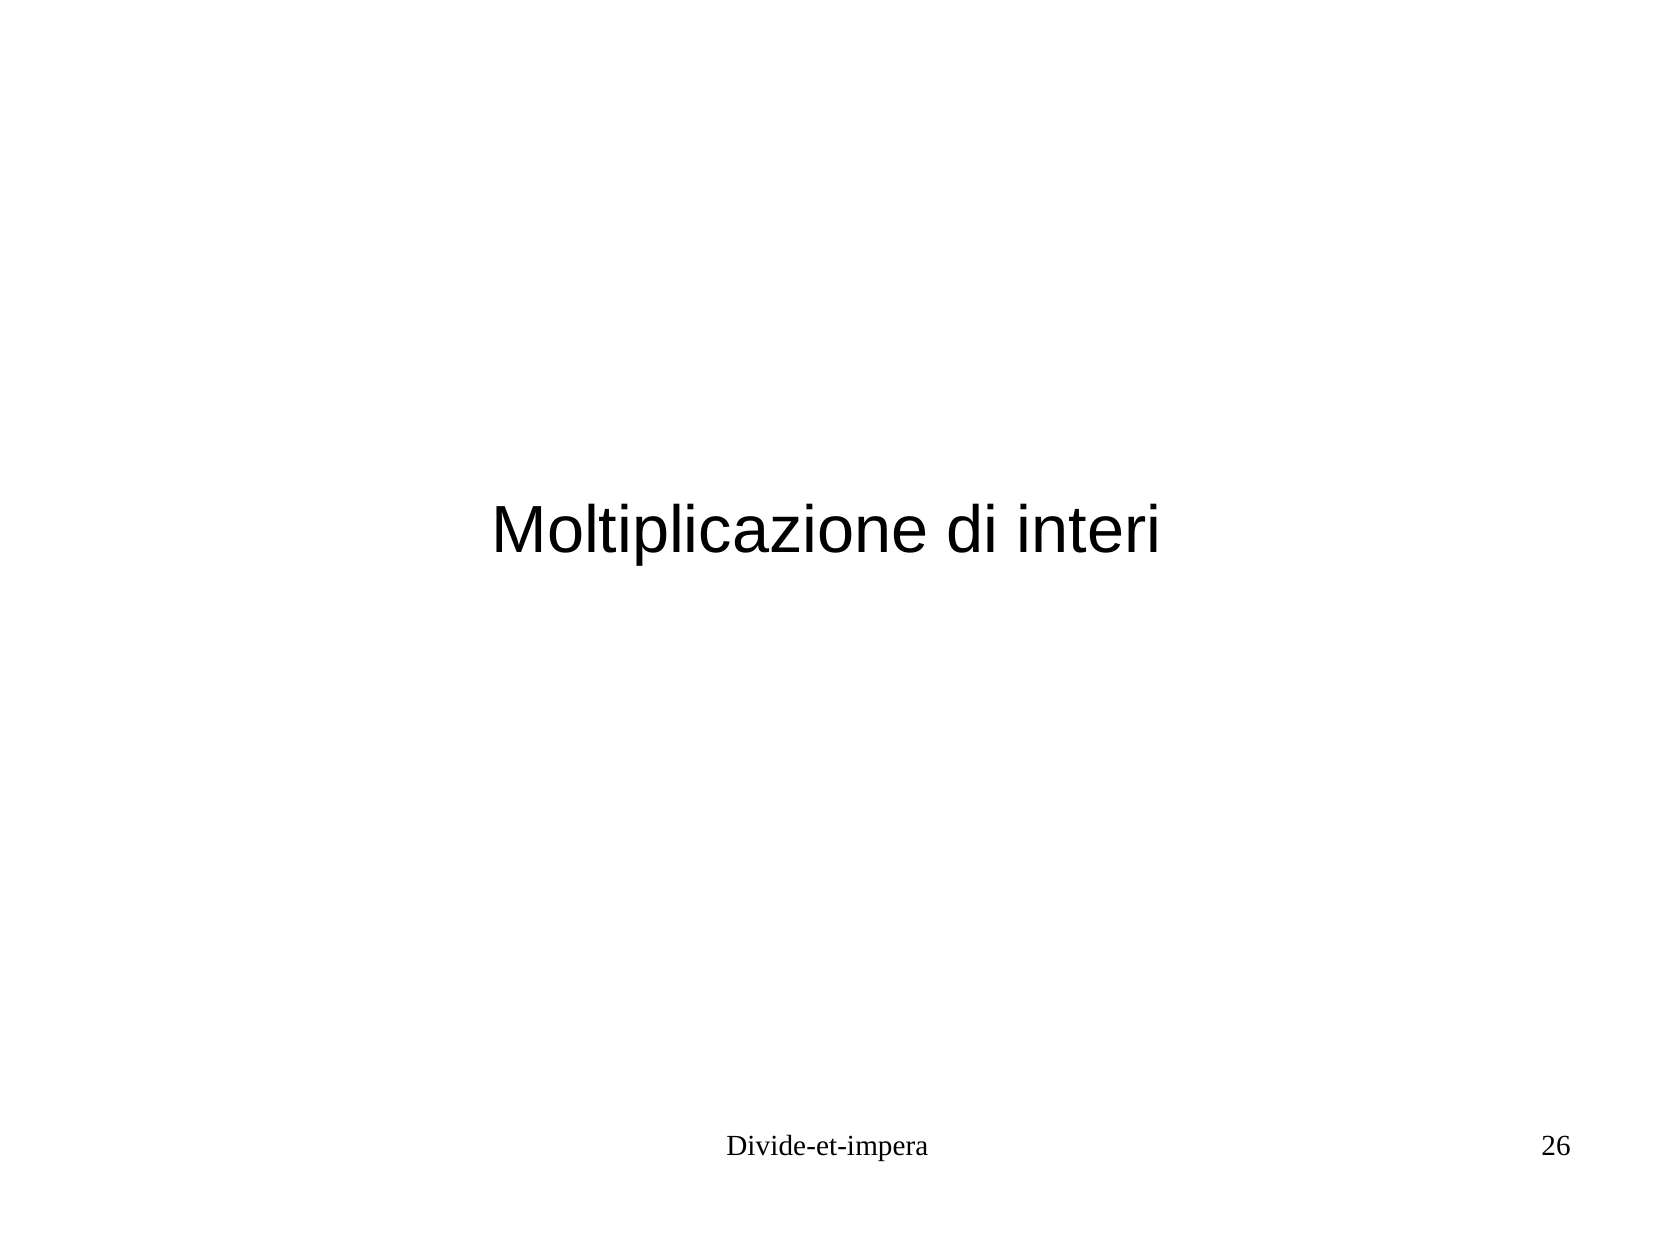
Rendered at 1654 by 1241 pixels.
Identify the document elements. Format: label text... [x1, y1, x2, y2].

subtitle Moltiplicazione di interi [82, 49, 1571, 1010]
